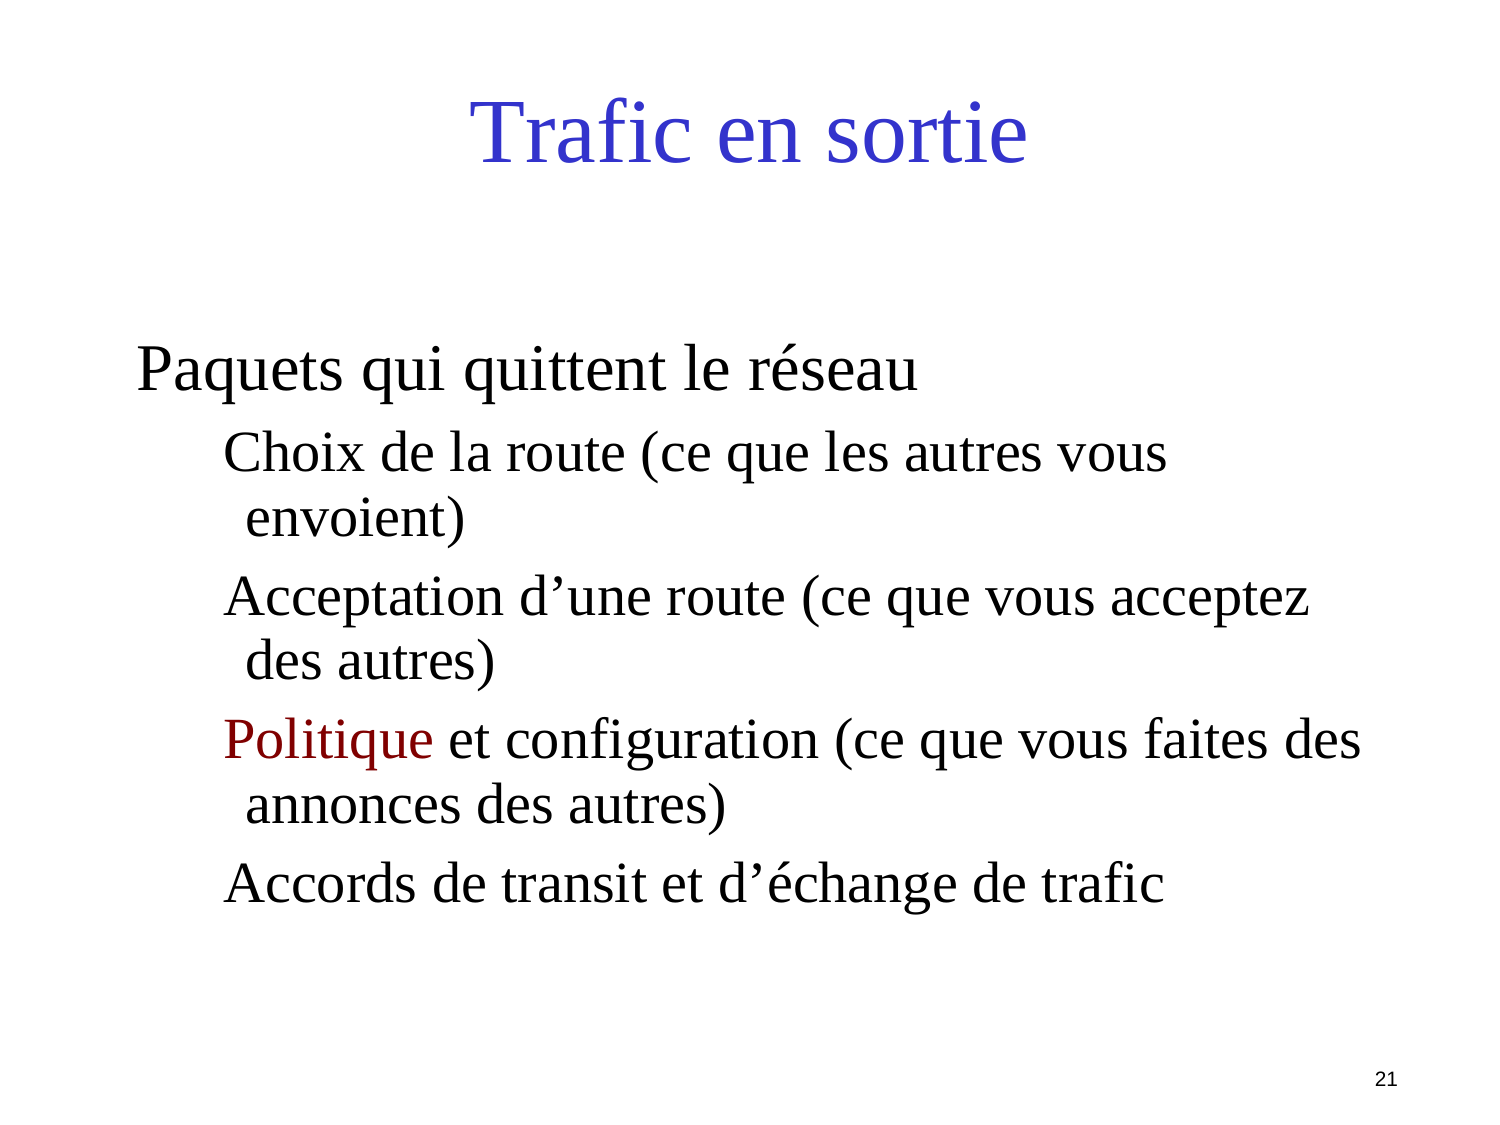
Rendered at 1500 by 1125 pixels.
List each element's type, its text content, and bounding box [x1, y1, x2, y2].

list Paquets qui quittent le réseau Choix de la route (ce que les autres vous envoient) Acceptation d’une route (ce que vous acceptez des autres) Politique et configuration (ce que vous faites des annonces des autres) Accords de transit et d’échange de trafic [125, 324, 1413, 1013]
title Trafic en sortie [112, 37, 1388, 226]
